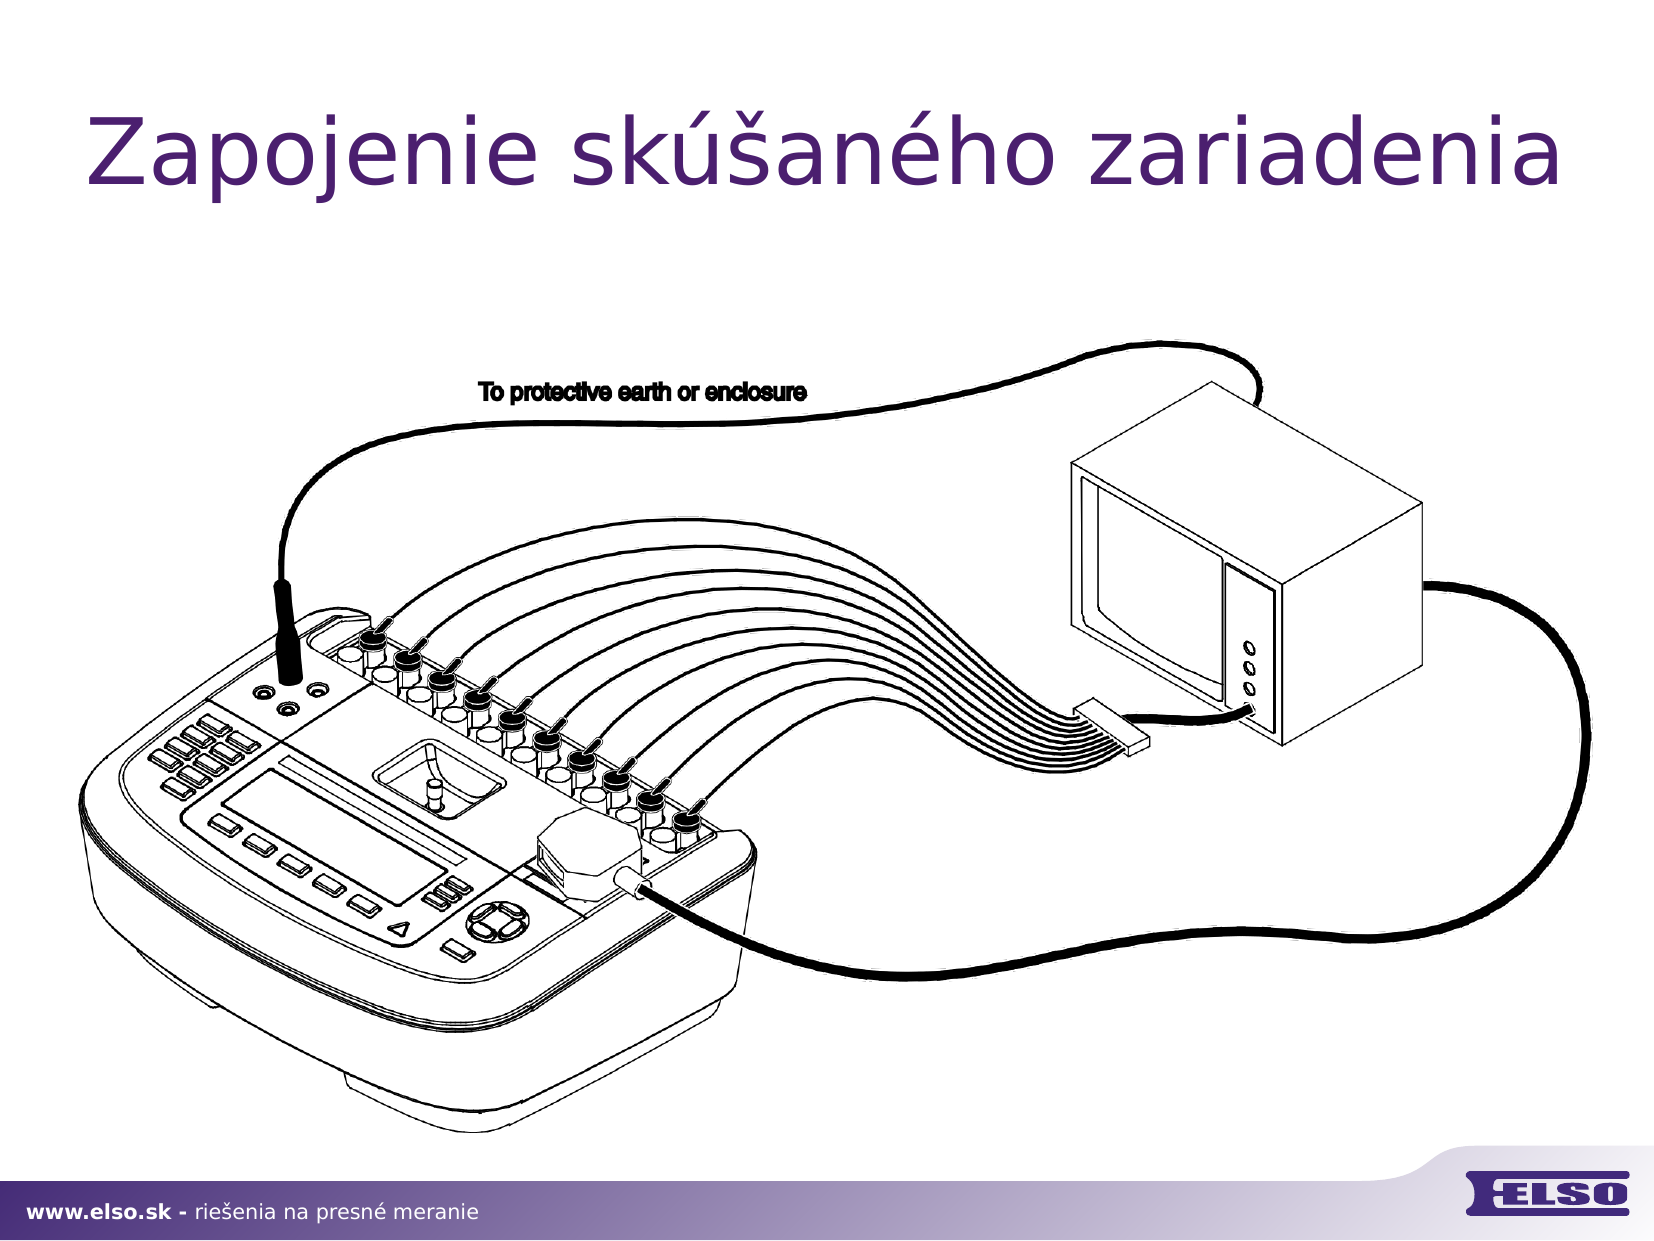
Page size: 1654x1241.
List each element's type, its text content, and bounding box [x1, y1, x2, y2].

picture [47, 200, 1623, 1133]
title Zapojenie skúšaného zariadenia [82, 49, 1571, 200]
